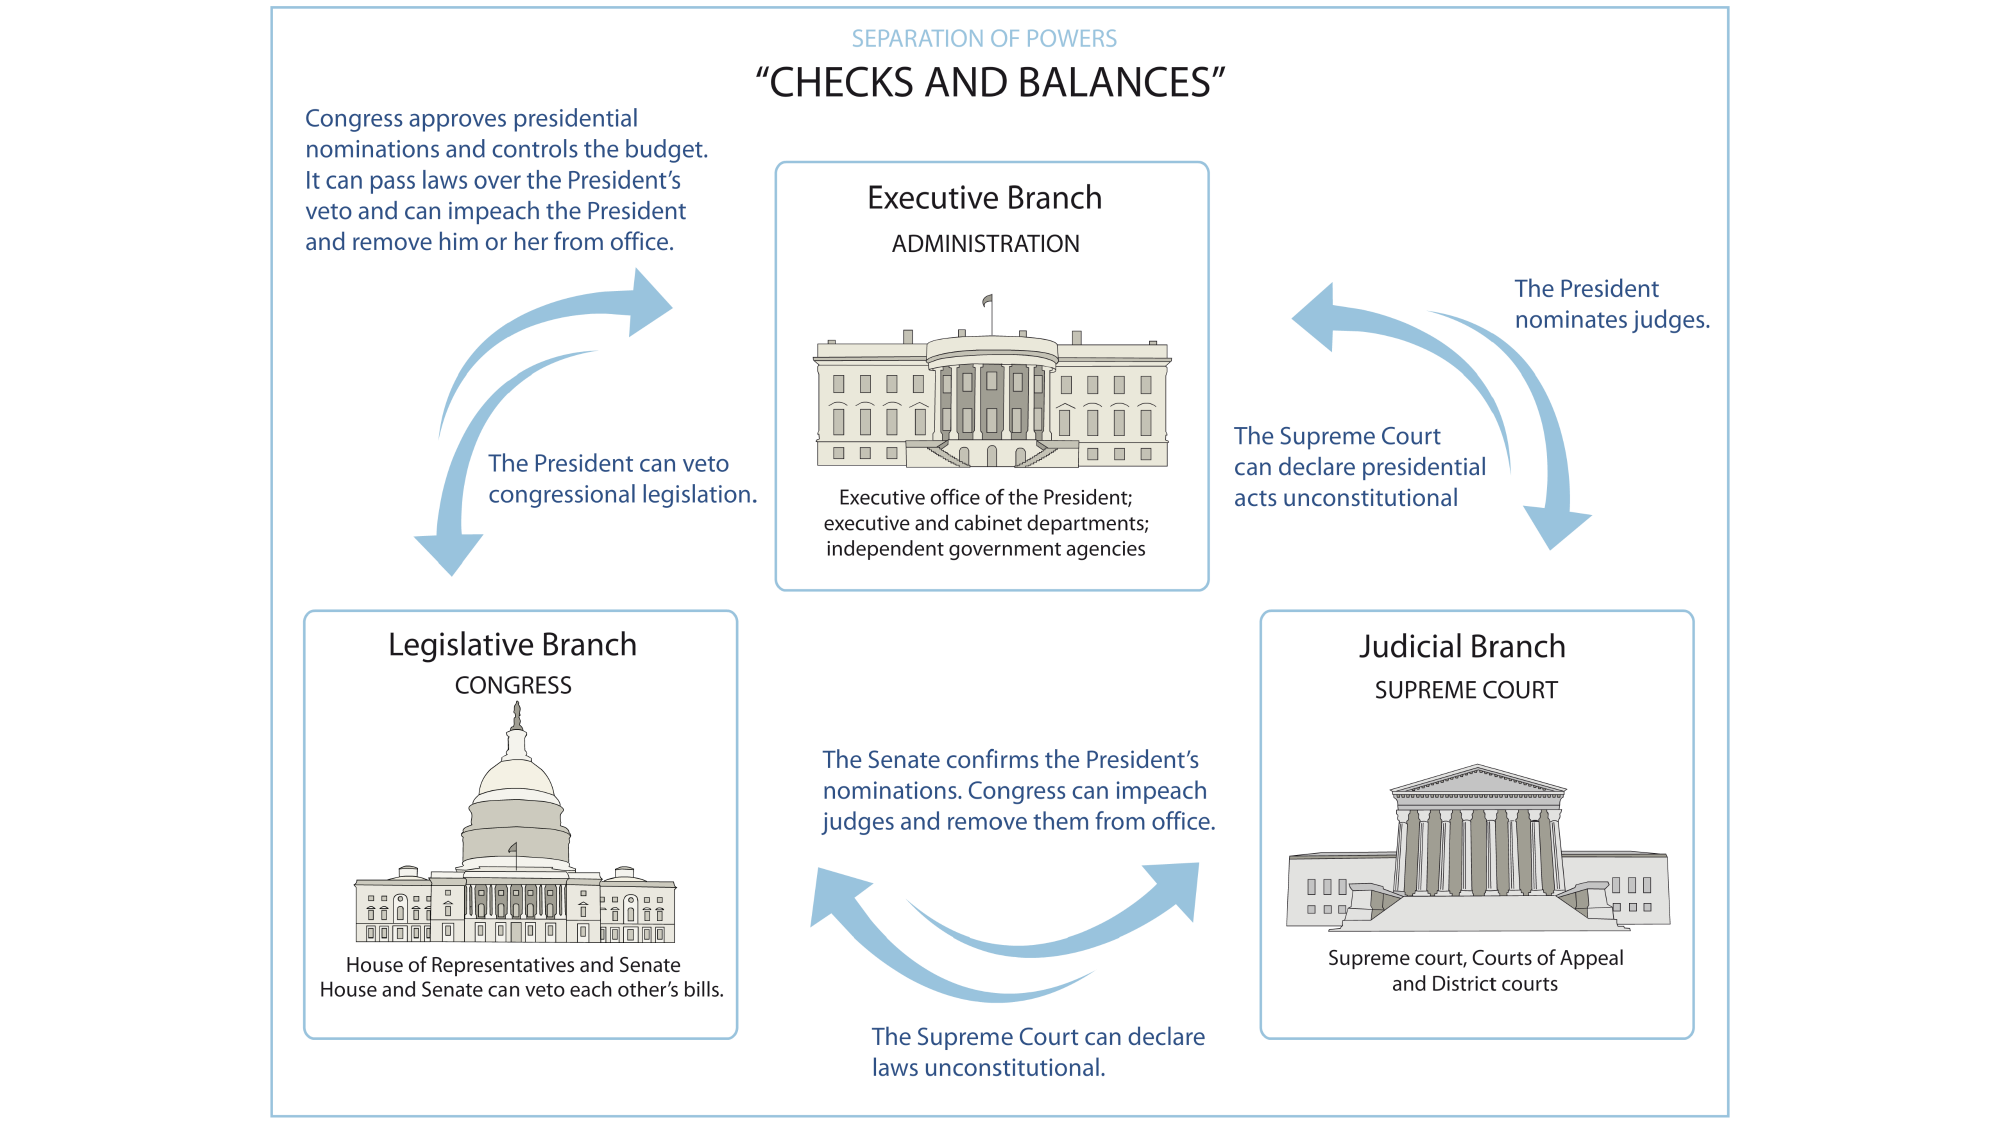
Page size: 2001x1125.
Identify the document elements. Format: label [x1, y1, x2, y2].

picture [262, 0, 1738, 1125]
